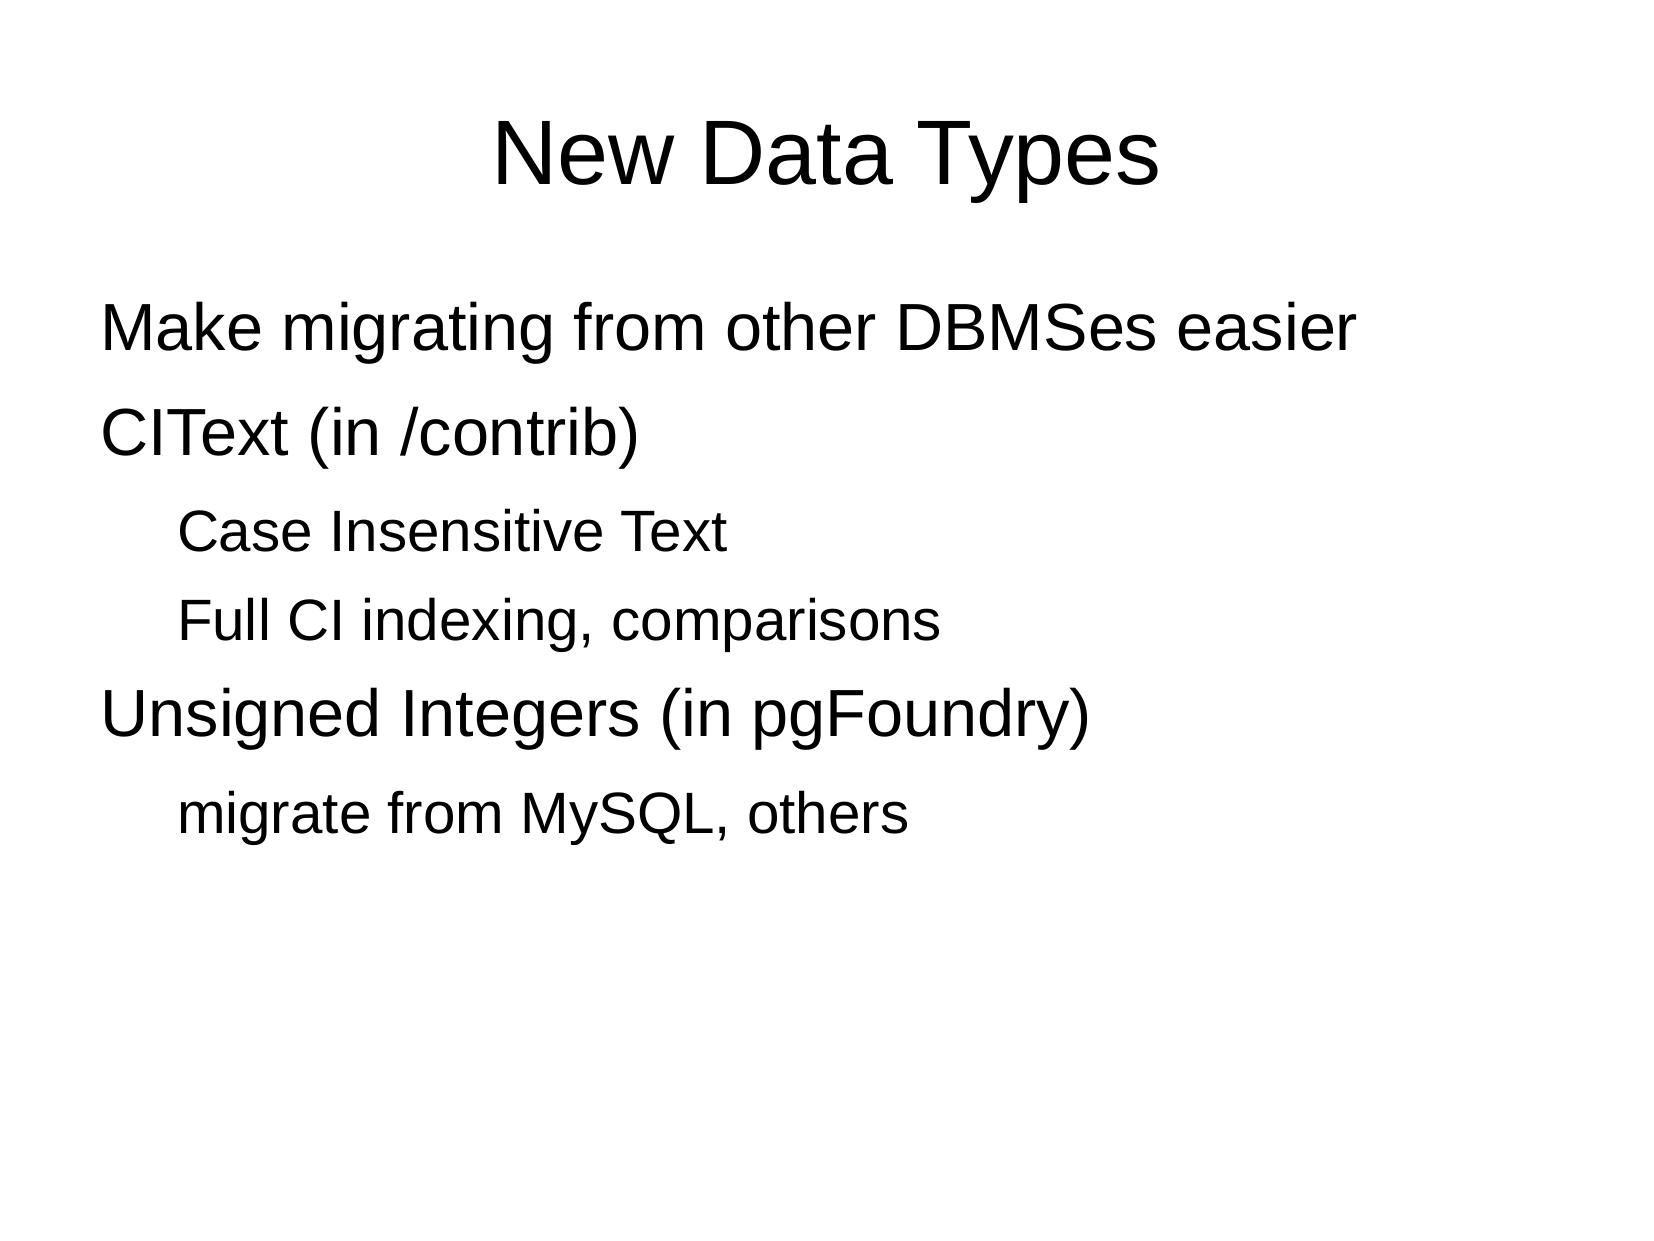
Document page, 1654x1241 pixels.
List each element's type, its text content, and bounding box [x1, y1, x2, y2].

list Make migrating from other DBMSes easier CIText (in /contrib) Case Insensitive Text Full CI indexing, comparisons Unsigned Integers (in pgFoundry) migrate from MySQL, others [82, 290, 1571, 1094]
title New Data Types [82, 56, 1571, 250]
